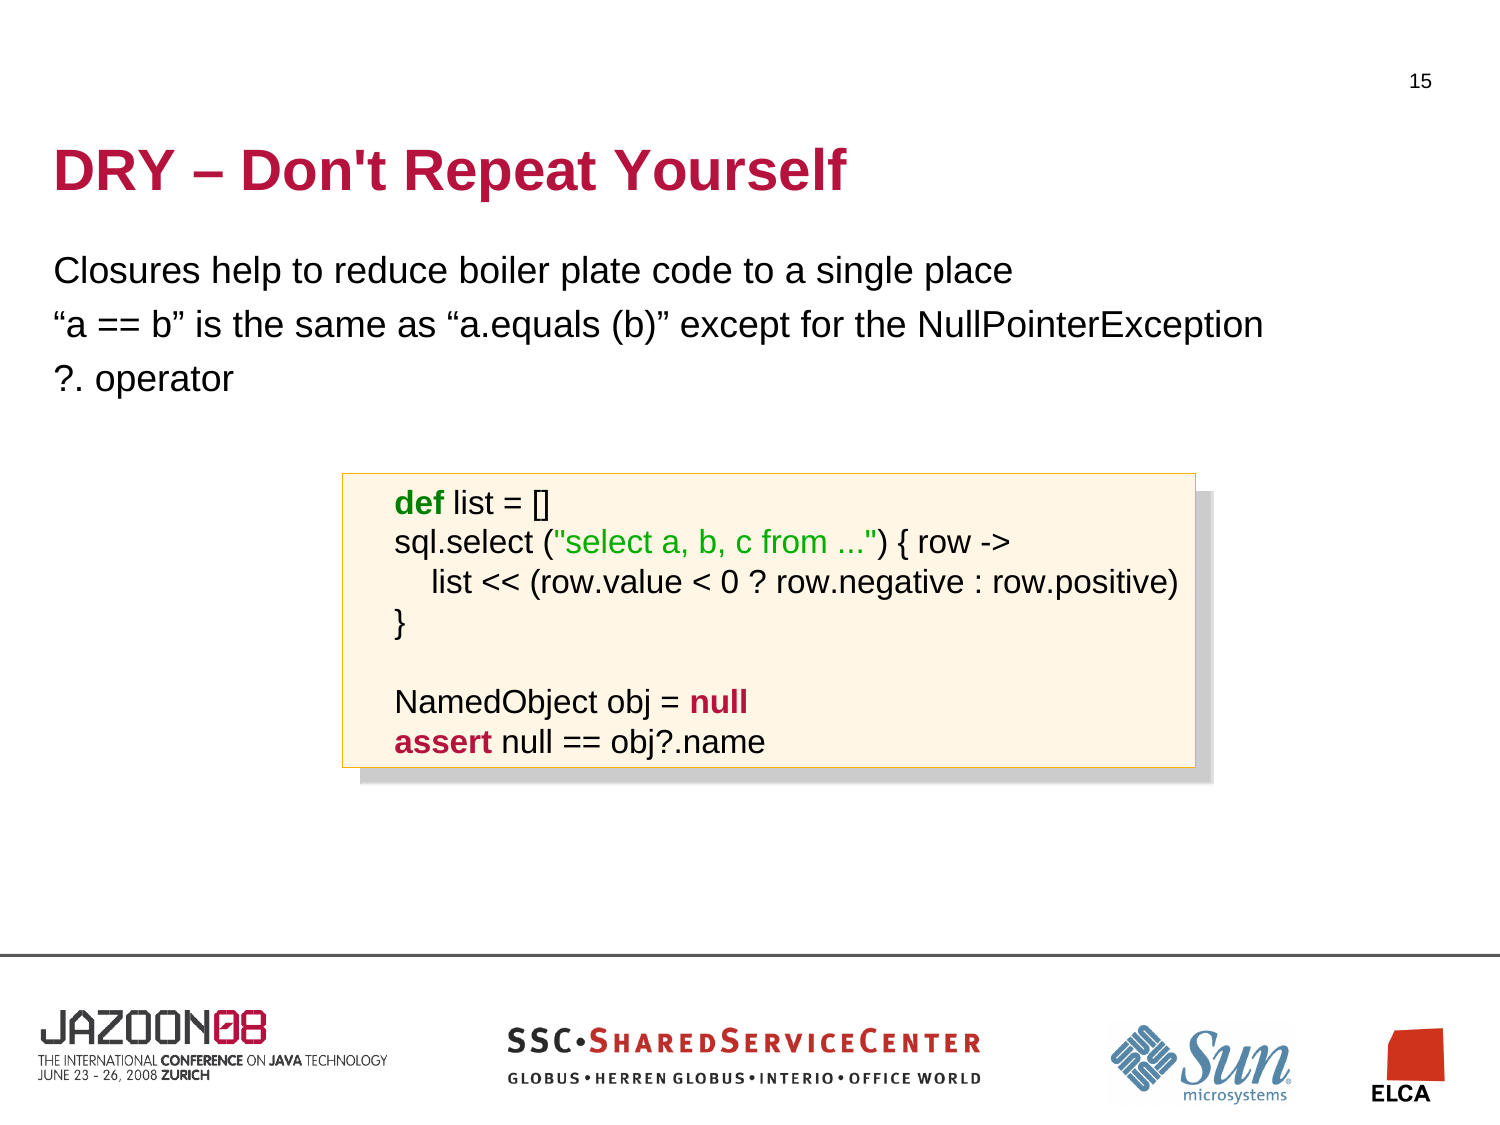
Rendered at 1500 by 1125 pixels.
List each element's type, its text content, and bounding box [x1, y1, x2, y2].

picture [1107, 1021, 1294, 1107]
picture [1370, 1025, 1446, 1105]
list Closures help to reduce boiler plate code to a single place “a == b” is the same as “a.equals (b)” except for the NullPointerException ?. operator [53, 249, 1447, 938]
text_box def list = [] sql.select ("select a, b, c from ...") { row -> list << (row.value < 0 ? row.negative : row.positive) } NamedObject obj = null assert null == obj?.name [342, 473, 1195, 768]
title DRY – Don't Repeat Yourself [53, 119, 1447, 231]
picture [37, 1007, 387, 1084]
